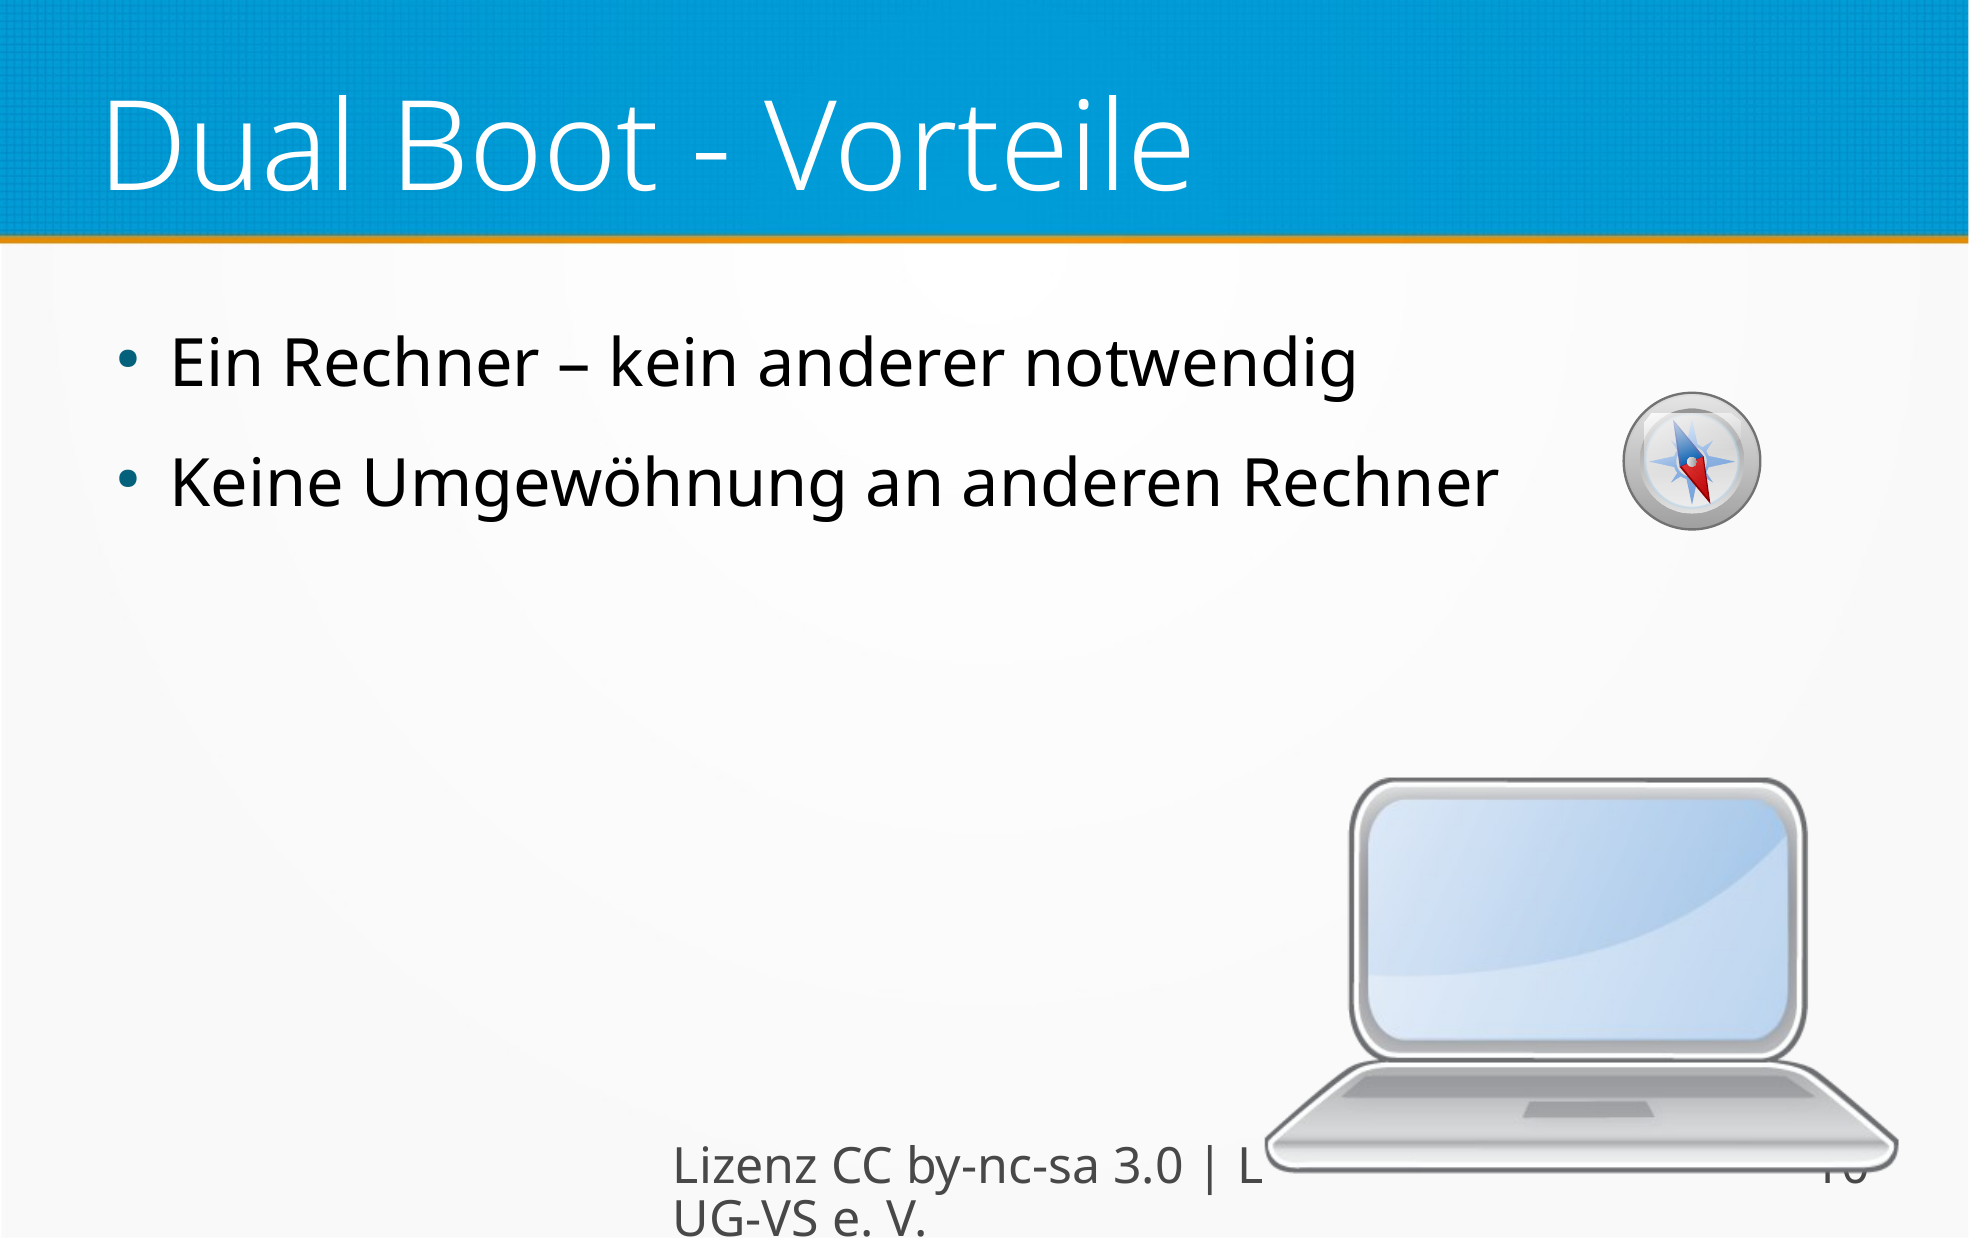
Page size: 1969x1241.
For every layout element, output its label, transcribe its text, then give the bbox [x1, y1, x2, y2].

picture [0, 233, 1969, 1241]
title Dual Boot - Vorteile [98, 19, 1870, 227]
list Ein Rechner – kein anderer notwendig Keine Umgewöhnung an anderen Rechner [98, 315, 1861, 1081]
